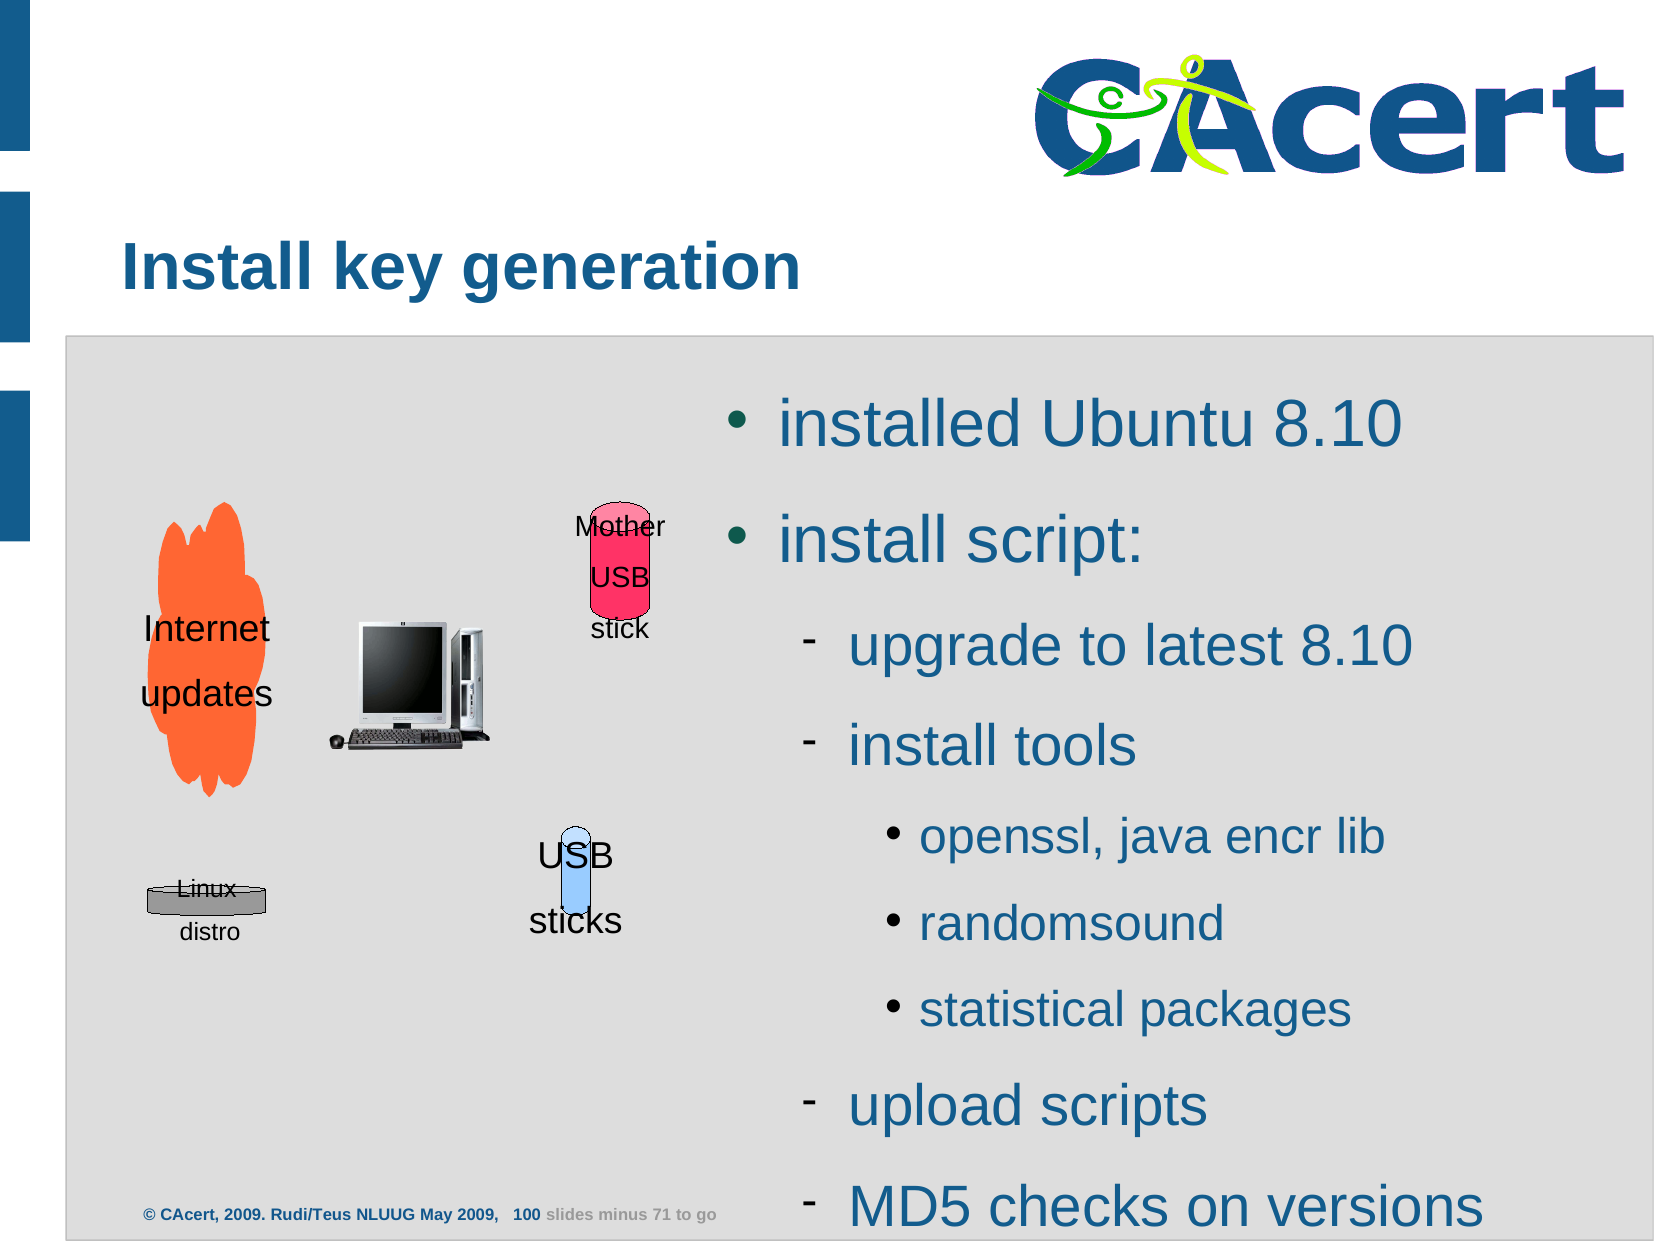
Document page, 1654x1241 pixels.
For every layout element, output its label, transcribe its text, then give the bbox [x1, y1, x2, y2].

picture [1033, 53, 1625, 178]
text_box Mother USB stick [590, 523, 650, 621]
text_box USB sticks [561, 841, 591, 915]
text_box Linux distro [147, 890, 266, 916]
title Install key generation [121, 170, 1533, 323]
picture [324, 590, 504, 772]
list installed Ubuntu 8.10 install script: upgrade to latest 8.10 install tools openssl, java encr lib randomsound statistical packages upload scripts MD5 checks on versions [708, 344, 1595, 1241]
text_box Internet updates [147, 501, 266, 798]
